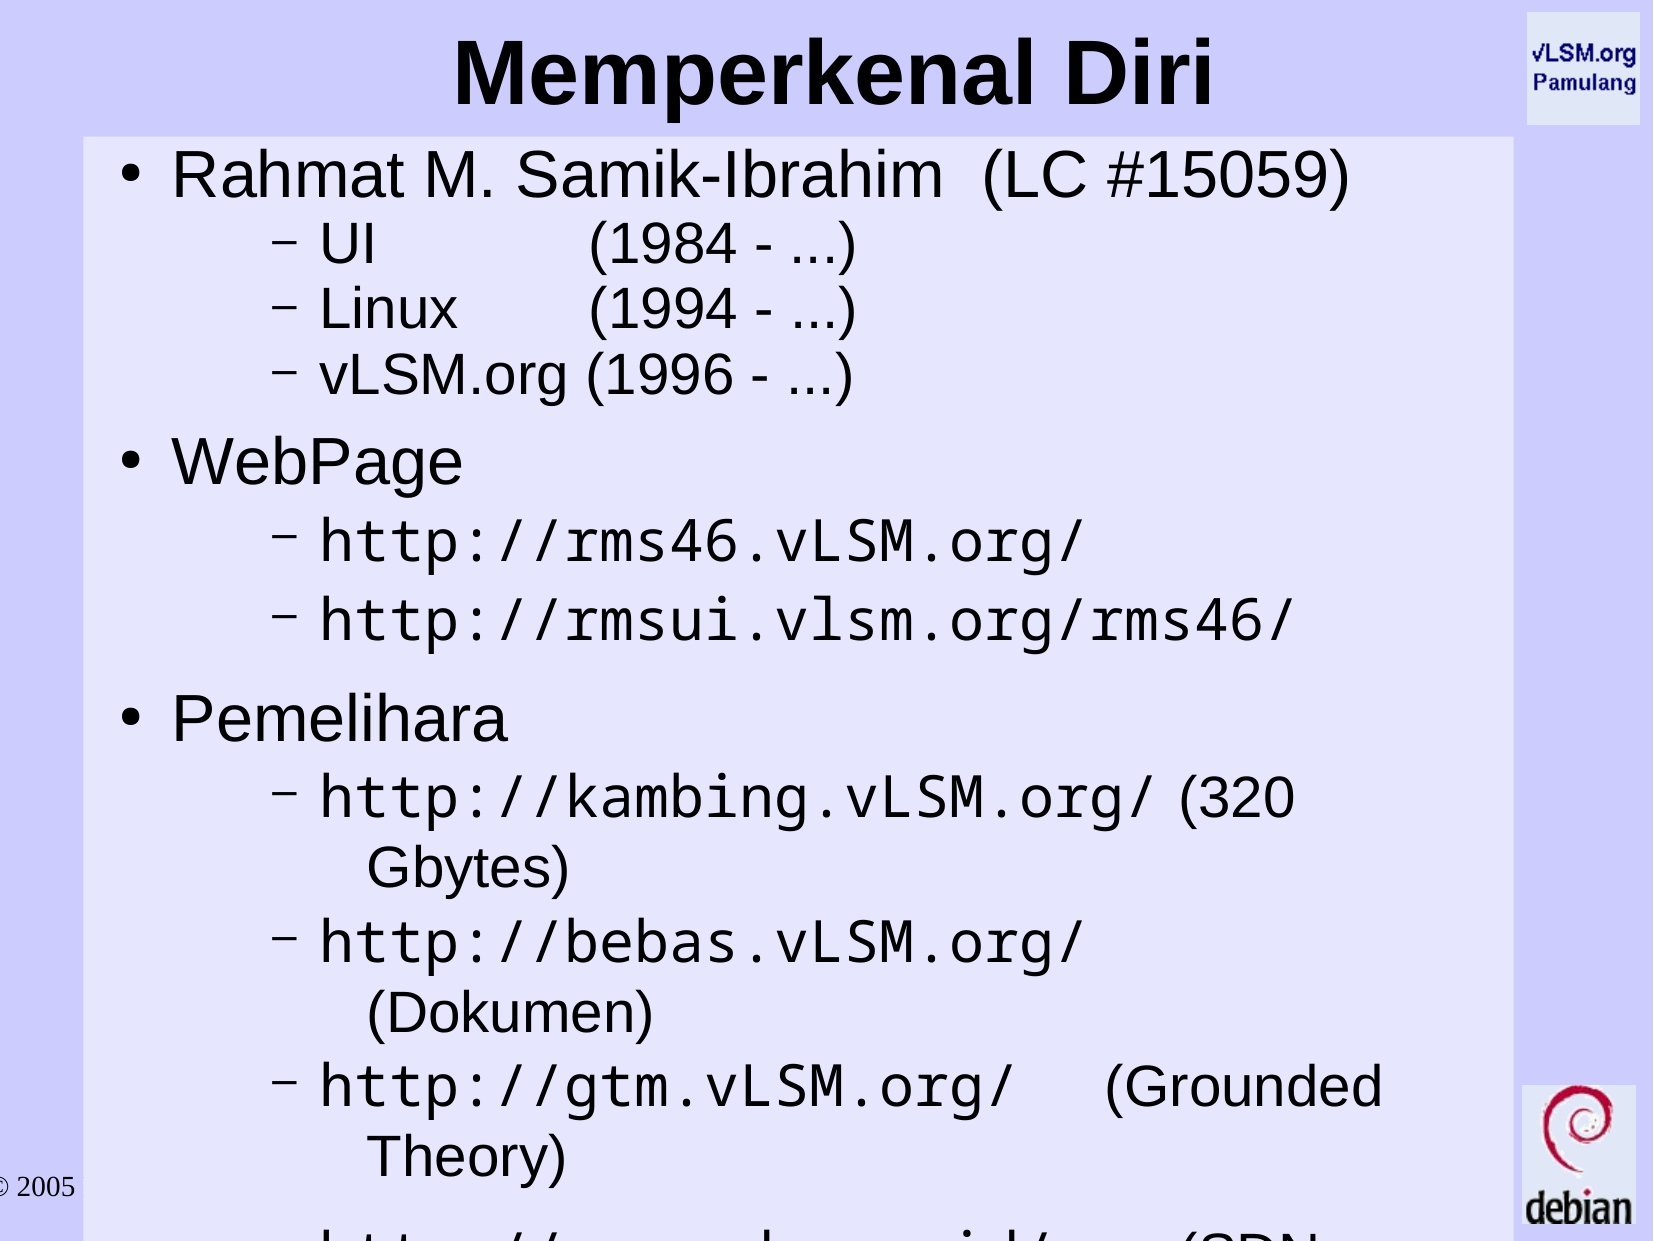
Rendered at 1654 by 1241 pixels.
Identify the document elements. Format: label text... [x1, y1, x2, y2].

picture [1527, 12, 1640, 125]
title Memperkenal Diri [42, 17, 1627, 128]
picture [1522, 1085, 1636, 1224]
list Rahmat M. Samik-Ibrahim (LC #15059) UI (1984 - ...) Linux (1994 - ...) vLSM.org (1996 - ...) WebPage http://rms46.vLSM.org/ http://rmsui.vlsm.org/rms46/ Pemelihara http://kambing.vLSM.org/ (320 Gbytes) http://bebas.vLSM.org/ (Dokumen) http://gtm.vLSM.org/ (Grounded Theory) http://www.sdn.or.id/ (SDN UNDP) http://de2.vlsm.org/ (De2: distro Linux) [83, 136, 1514, 1139]
